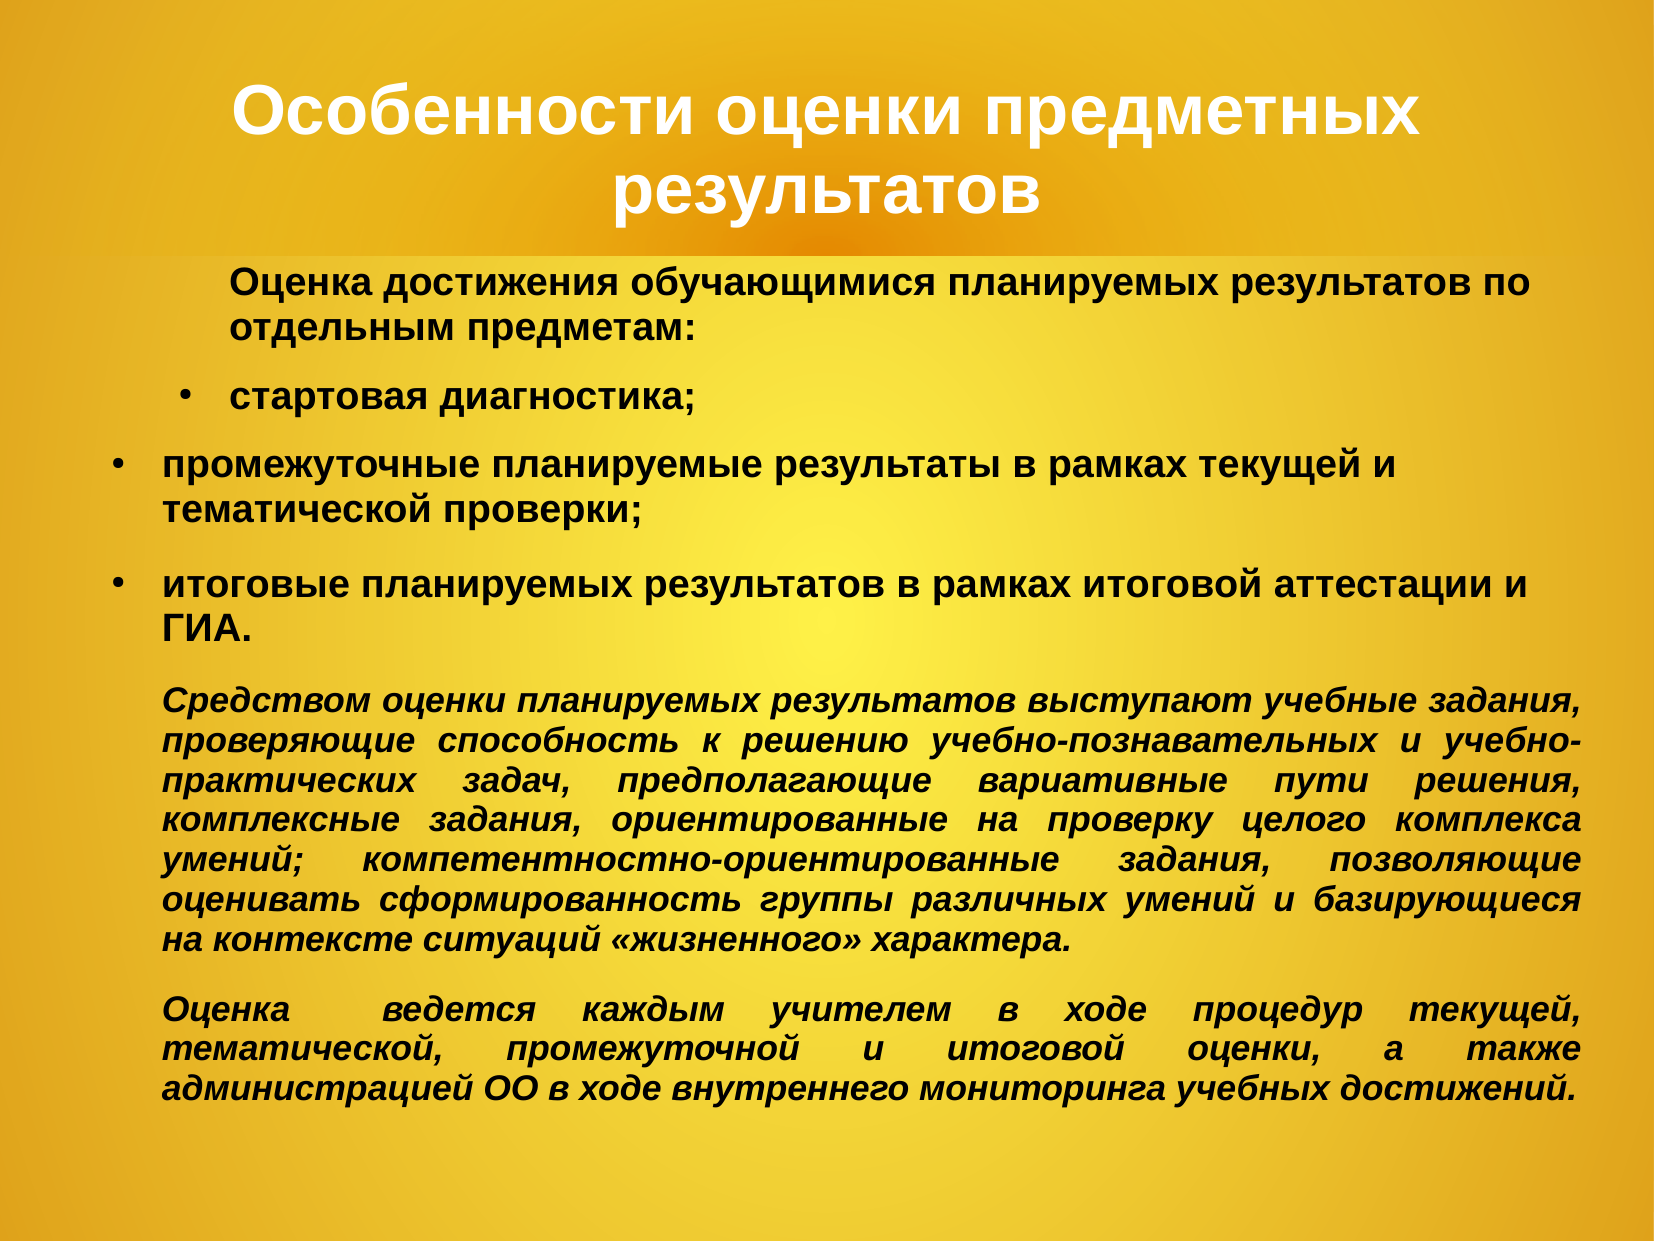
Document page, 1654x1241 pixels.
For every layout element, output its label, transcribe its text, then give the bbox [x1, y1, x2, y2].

list Оценка достижения обучающимися планируемых результатов по отдельным предметам: стартовая диагностика; промежуточные планируемые результаты в рамках текущей и тематической проверки; итоговые планируемых результатов в рамках итоговой аттестации и ГИА. Средством оценки планируемых результатов выступают учебные задания, проверяющие способность к решению учебно-познавательных и учебно-практических задач, предполагающие вариативные пути решения, комплексные задания, ориентированные на проверку целого комплекса умений; компетентностно-ориентированные задания, позволяющие оценивать сформированность группы различных умений и базирующиеся на контексте ситуаций «жизненного» характера. Оценка ведется каждым учителем в ходе процедур текущей, тематической, промежуточной и итоговой оценки, а также администрацией ОО в ходе внутреннего мониторинга учебных достижений. [94, 259, 1583, 1123]
title Особенности оценки предметных результатов [82, 47, 1571, 252]
